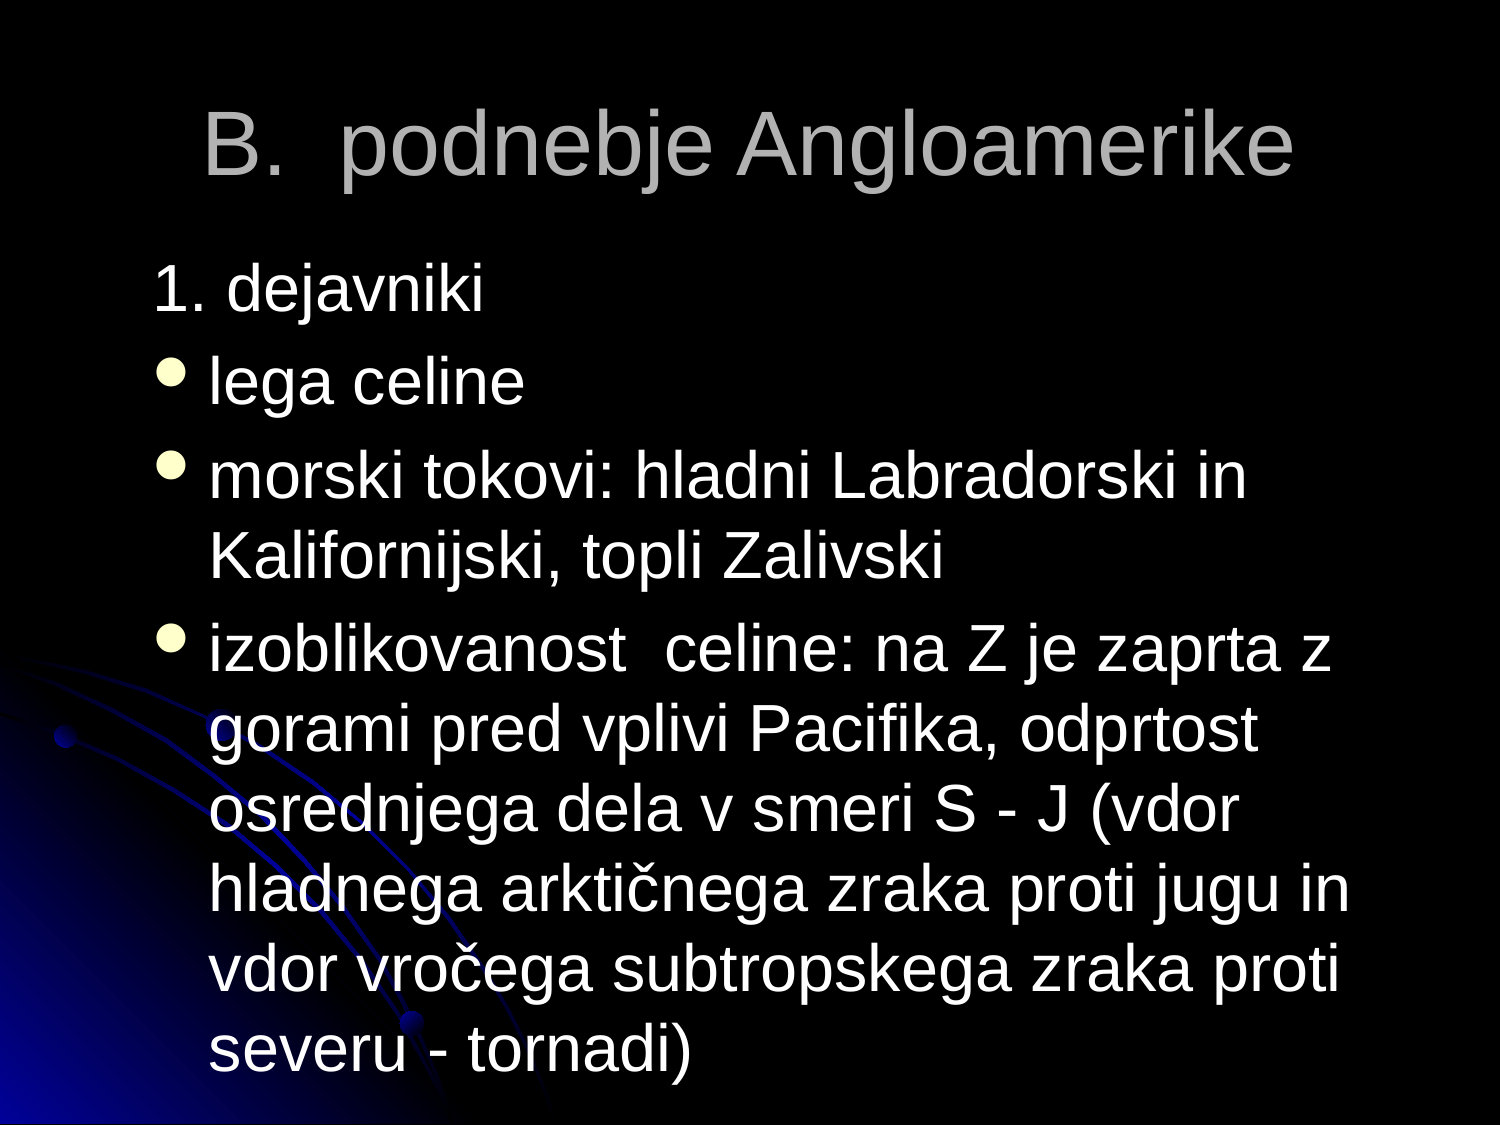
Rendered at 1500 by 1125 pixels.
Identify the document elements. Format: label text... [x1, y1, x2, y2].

list 1. dejavniki lega celine morski tokovi: hladni Labradorski in Kalifornijski, topli Zalivski izoblikovanost celine: na Z je zaprta z gorami pred vplivi Pacifika, odprtost osrednjega dela v smeri S - J (vdor hladnega arktičnega zraka proti jugu in vdor vročega subtropskega zraka proti severu - tornadi) [137, 237, 1413, 913]
title B. podnebje Angloamerike [75, 45, 1425, 233]
